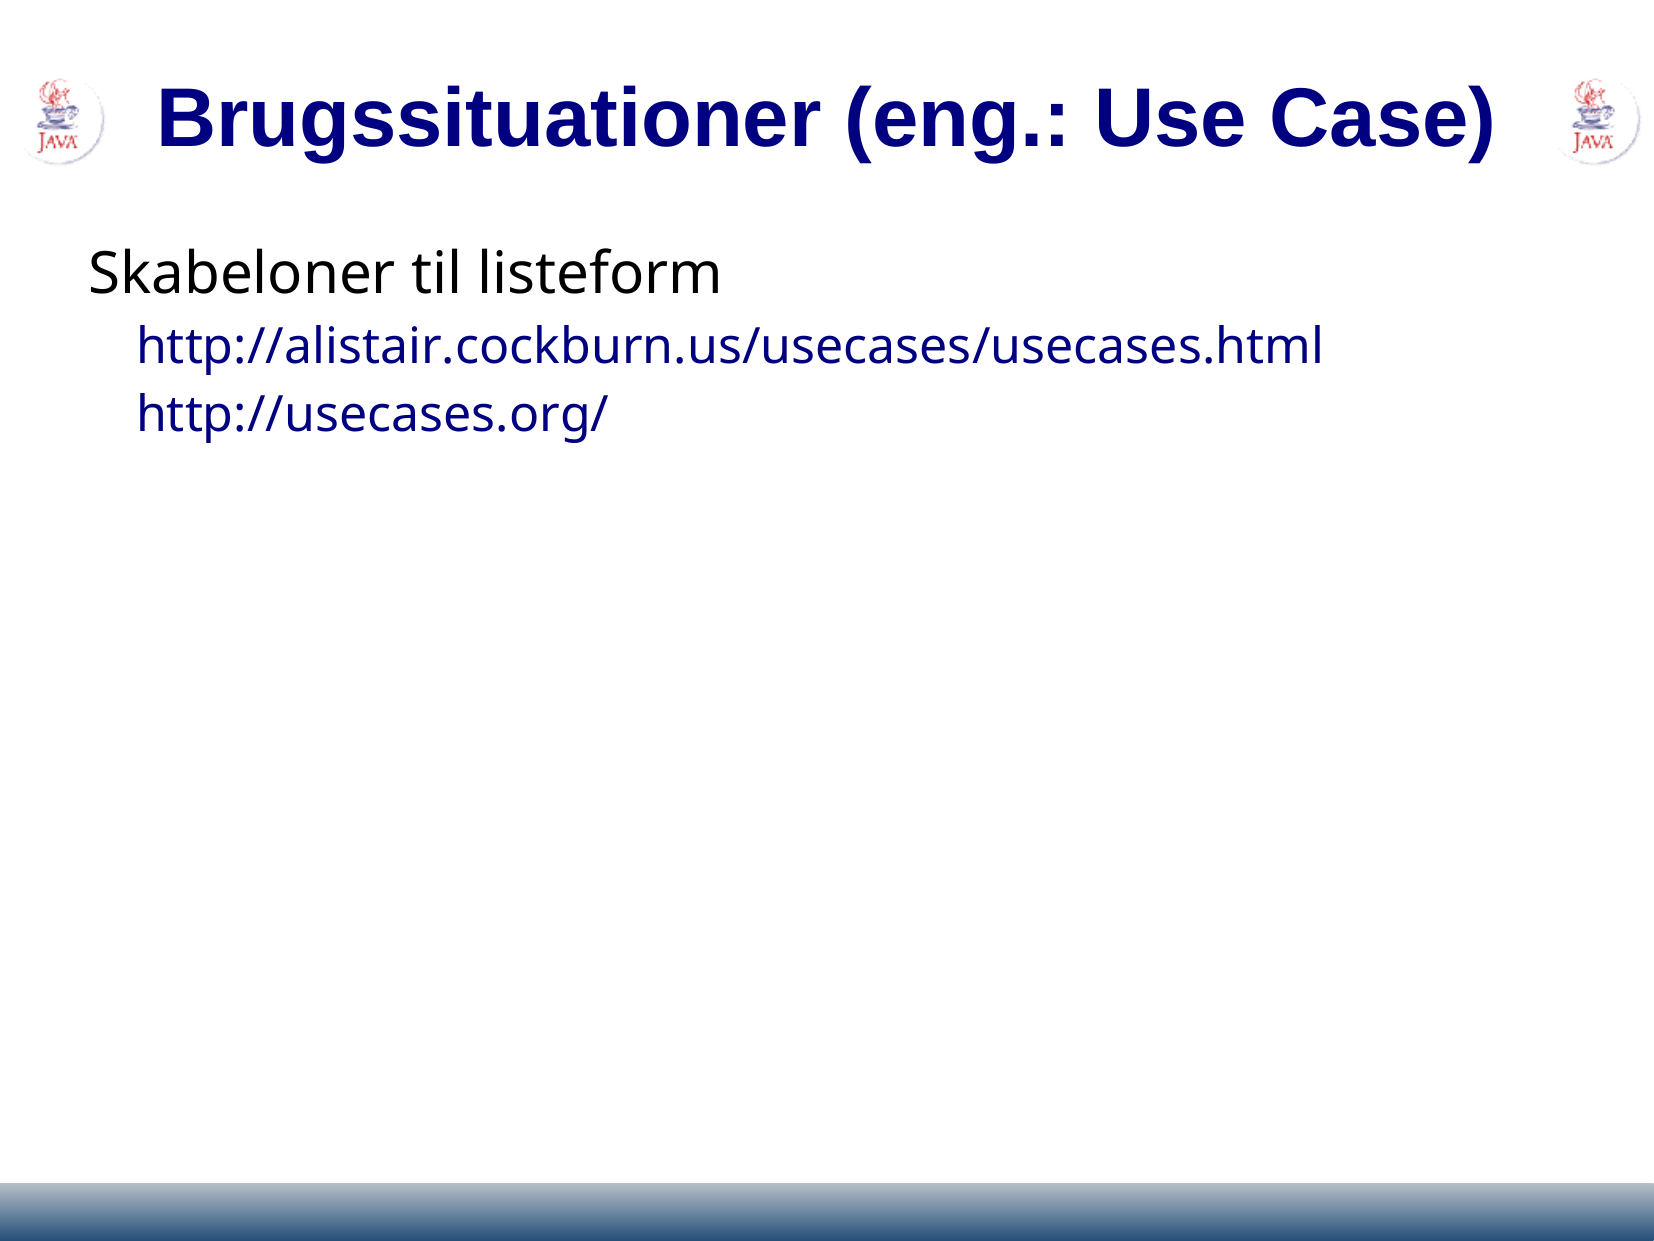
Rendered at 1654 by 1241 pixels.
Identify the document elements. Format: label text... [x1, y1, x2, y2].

picture [10, 71, 105, 169]
list Skabeloner til listeform http://alistair.cockburn.us/usecases/usecases.html http://usecases.org/ [76, 230, 1573, 1183]
picture [1549, 71, 1645, 169]
title Brugssituationer (eng.: Use Case) [105, 14, 1549, 222]
